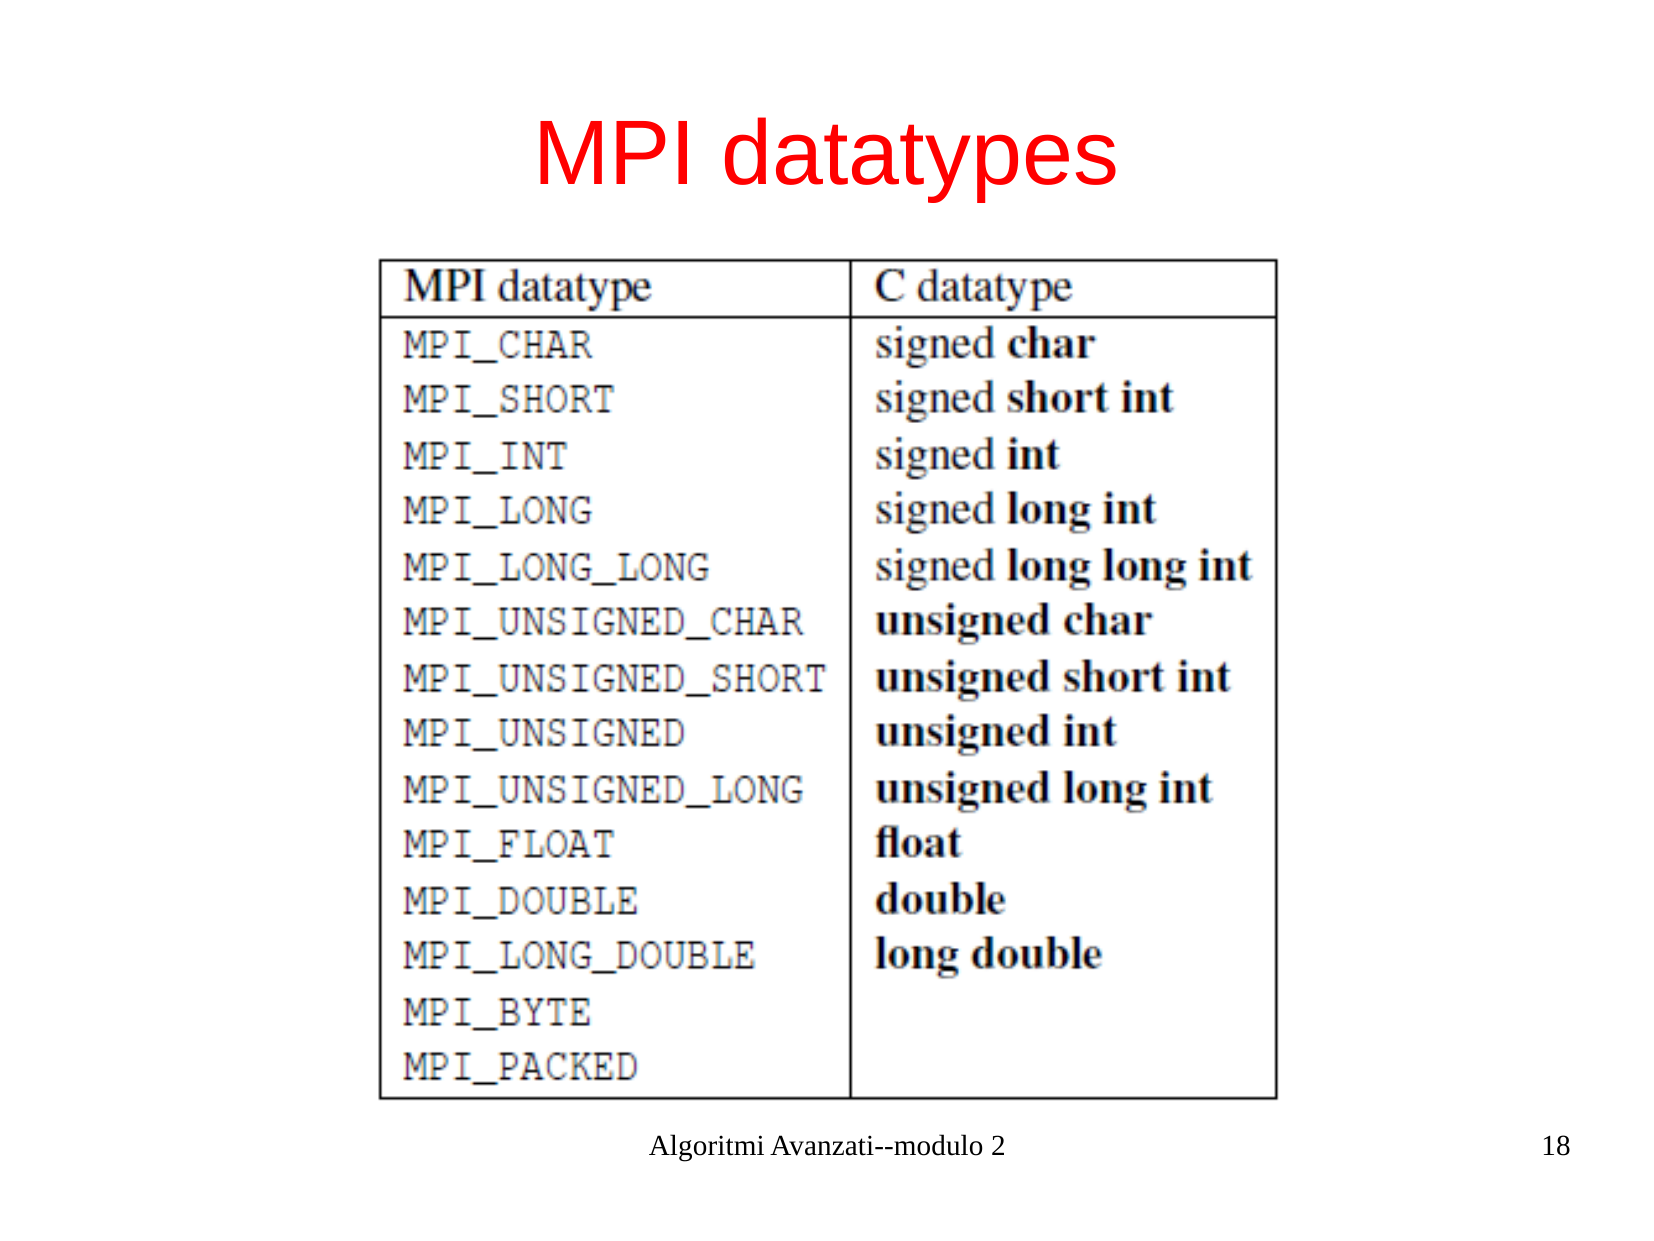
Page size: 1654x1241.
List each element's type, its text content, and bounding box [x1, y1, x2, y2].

picture [355, 245, 1313, 1126]
title MPI datatypes [82, 49, 1571, 257]
